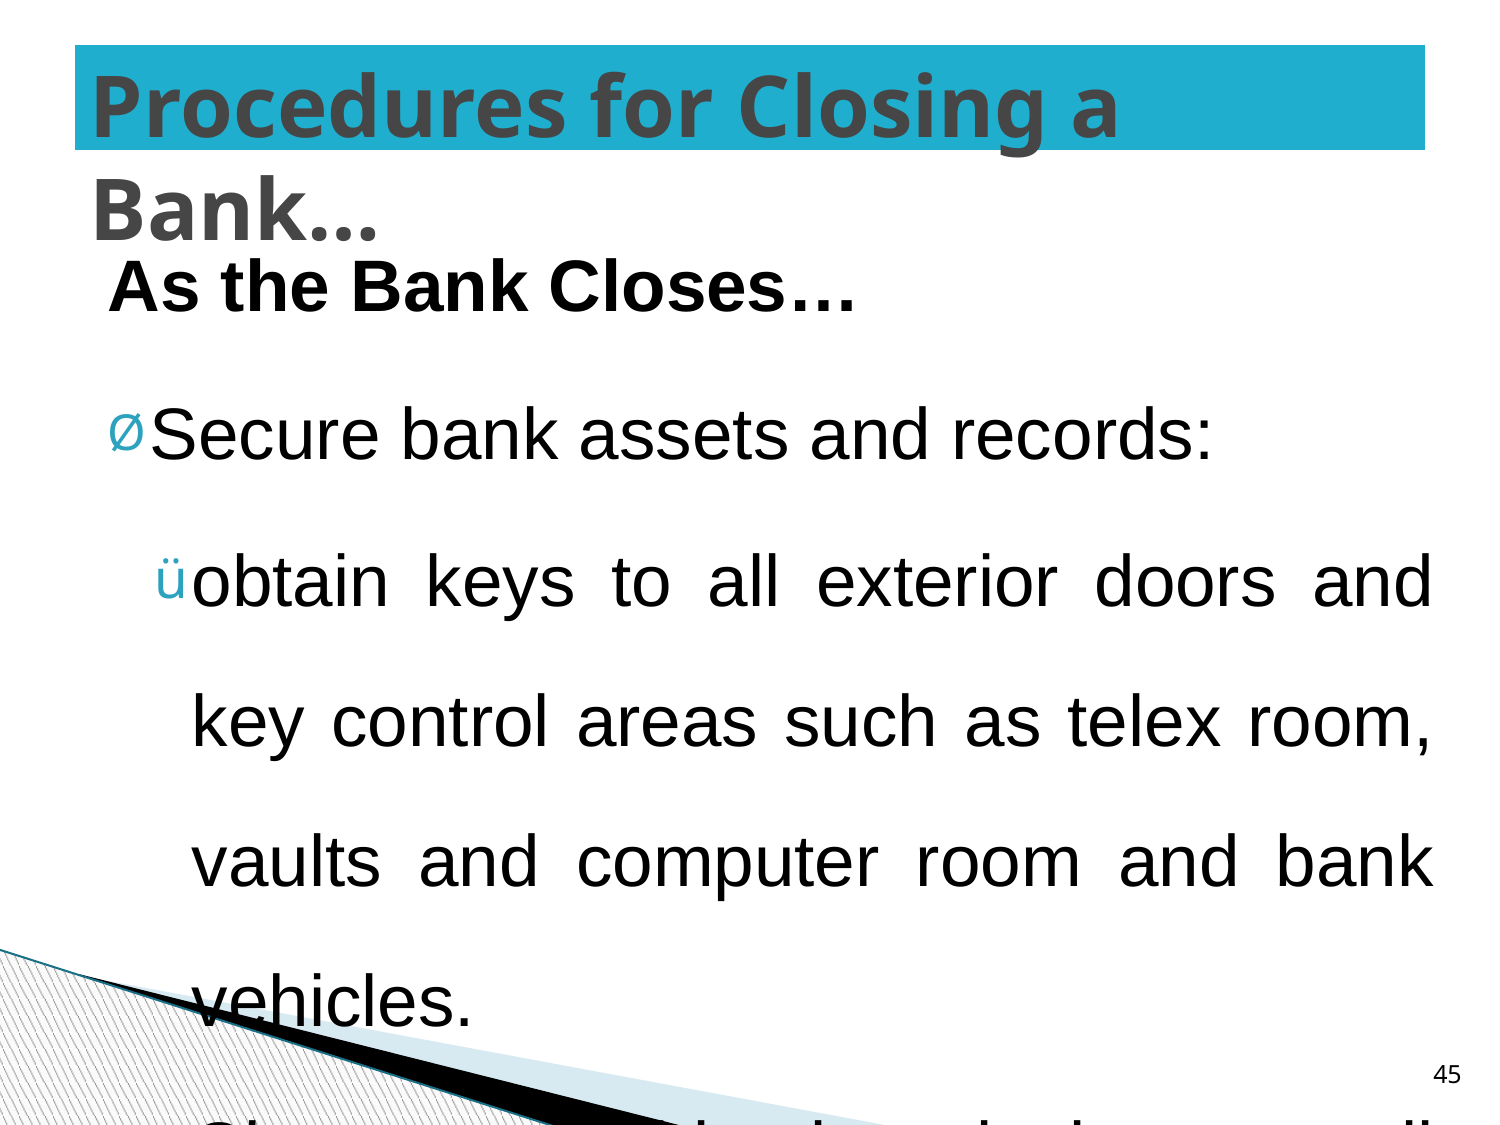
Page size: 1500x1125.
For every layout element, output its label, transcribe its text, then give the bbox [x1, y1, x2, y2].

list As the Bank Closes… Secure bank assets and records: obtain keys to all exterior doors and key control areas such as telex room, vaults and computer room and bank vehicles. Change combination locks on all vaults and combination doors. All new combination numbers to safes must be secretly recorded. List all the fixed assets and conduct physical verification of the same. Information technology: obtain manuals, software agreements, samples of standard reports, and back-up tapes. Communication: including setting up and updating external and internal Web sites. [75, 187, 1450, 1075]
slide_number <numéro> [1418, 1051, 1479, 1112]
picture [0, 952, 543, 1125]
title Procedures for Closing a Bank… [75, 45, 1425, 150]
